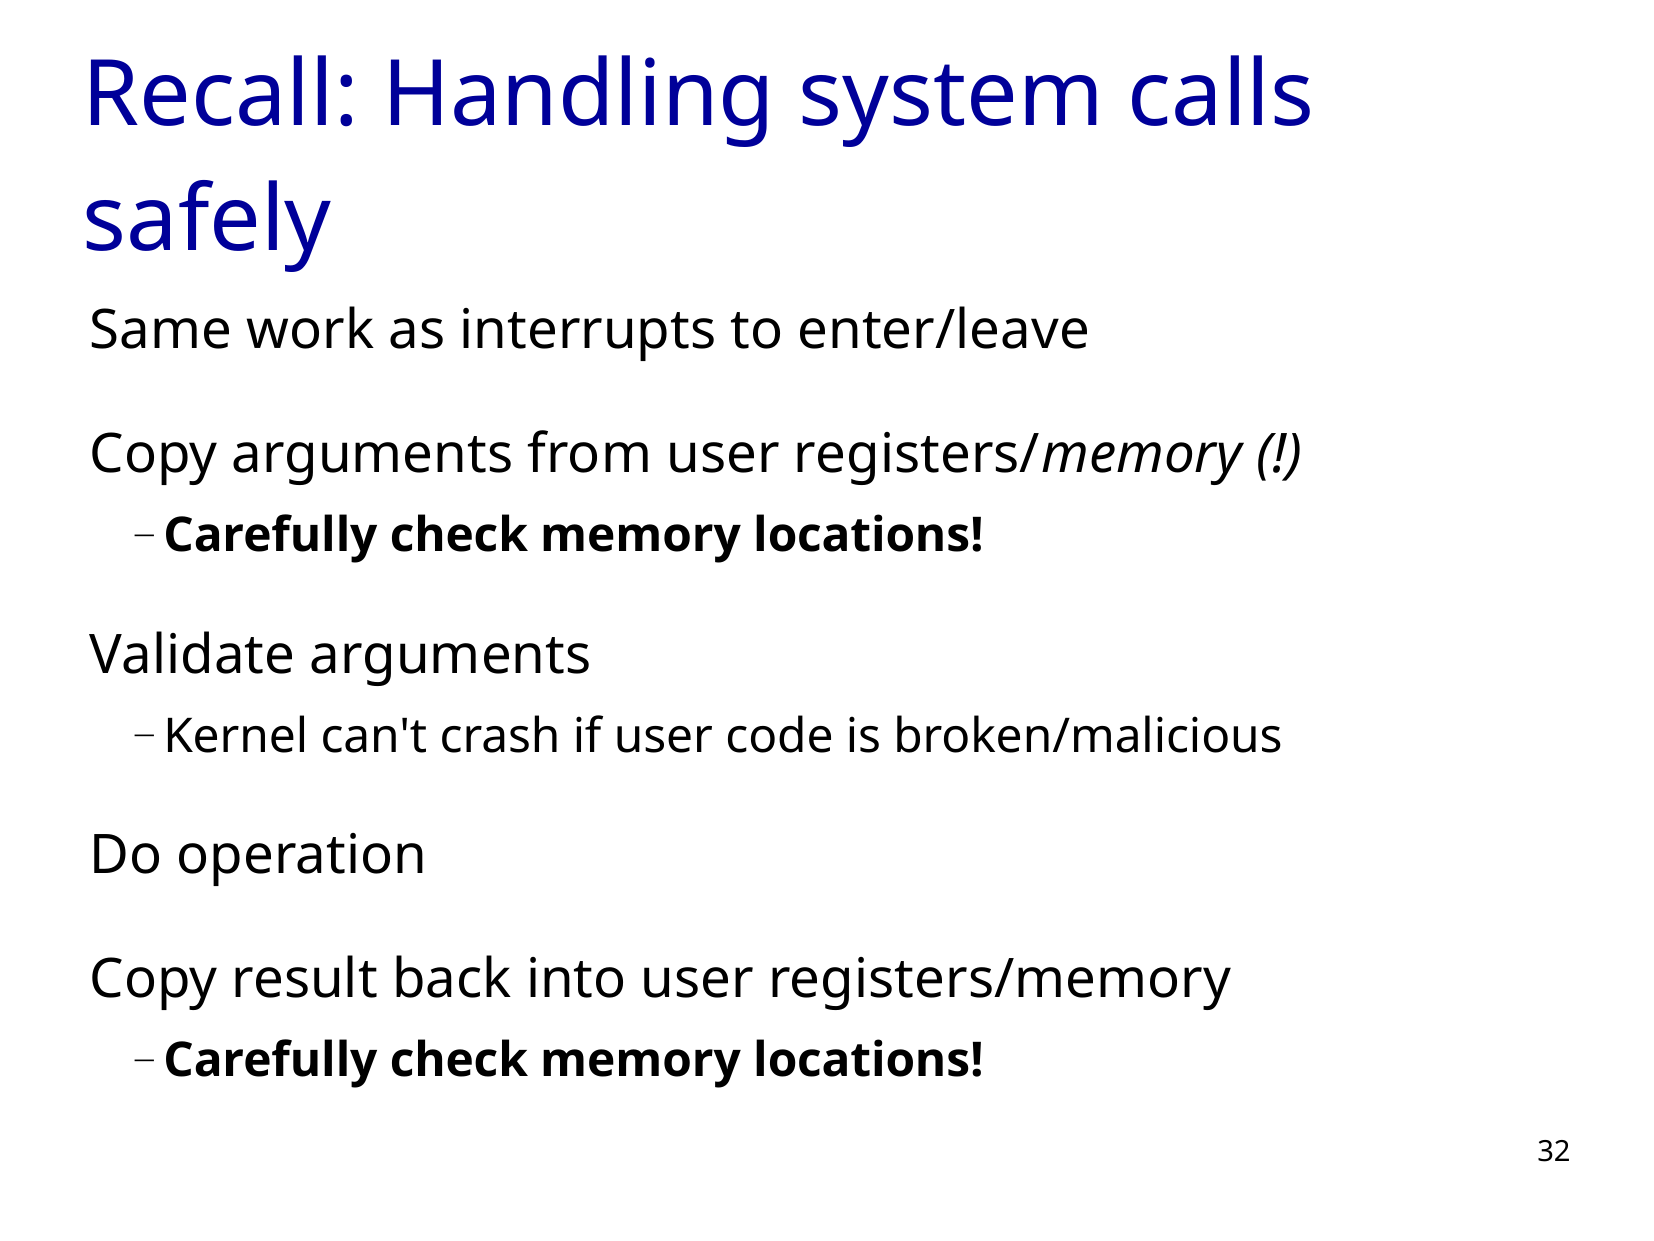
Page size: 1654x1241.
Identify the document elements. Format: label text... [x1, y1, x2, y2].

title Recall: Handling system calls safely [82, 49, 1571, 257]
list Same work as interrupts to enter/leave Copy arguments from user registers/memory (!) Carefully check memory locations! Validate arguments Kernel can't crash if user code is broken/malicious Do operation Copy result back into user registers/memory Carefully check memory locations! [60, 290, 1571, 1096]
